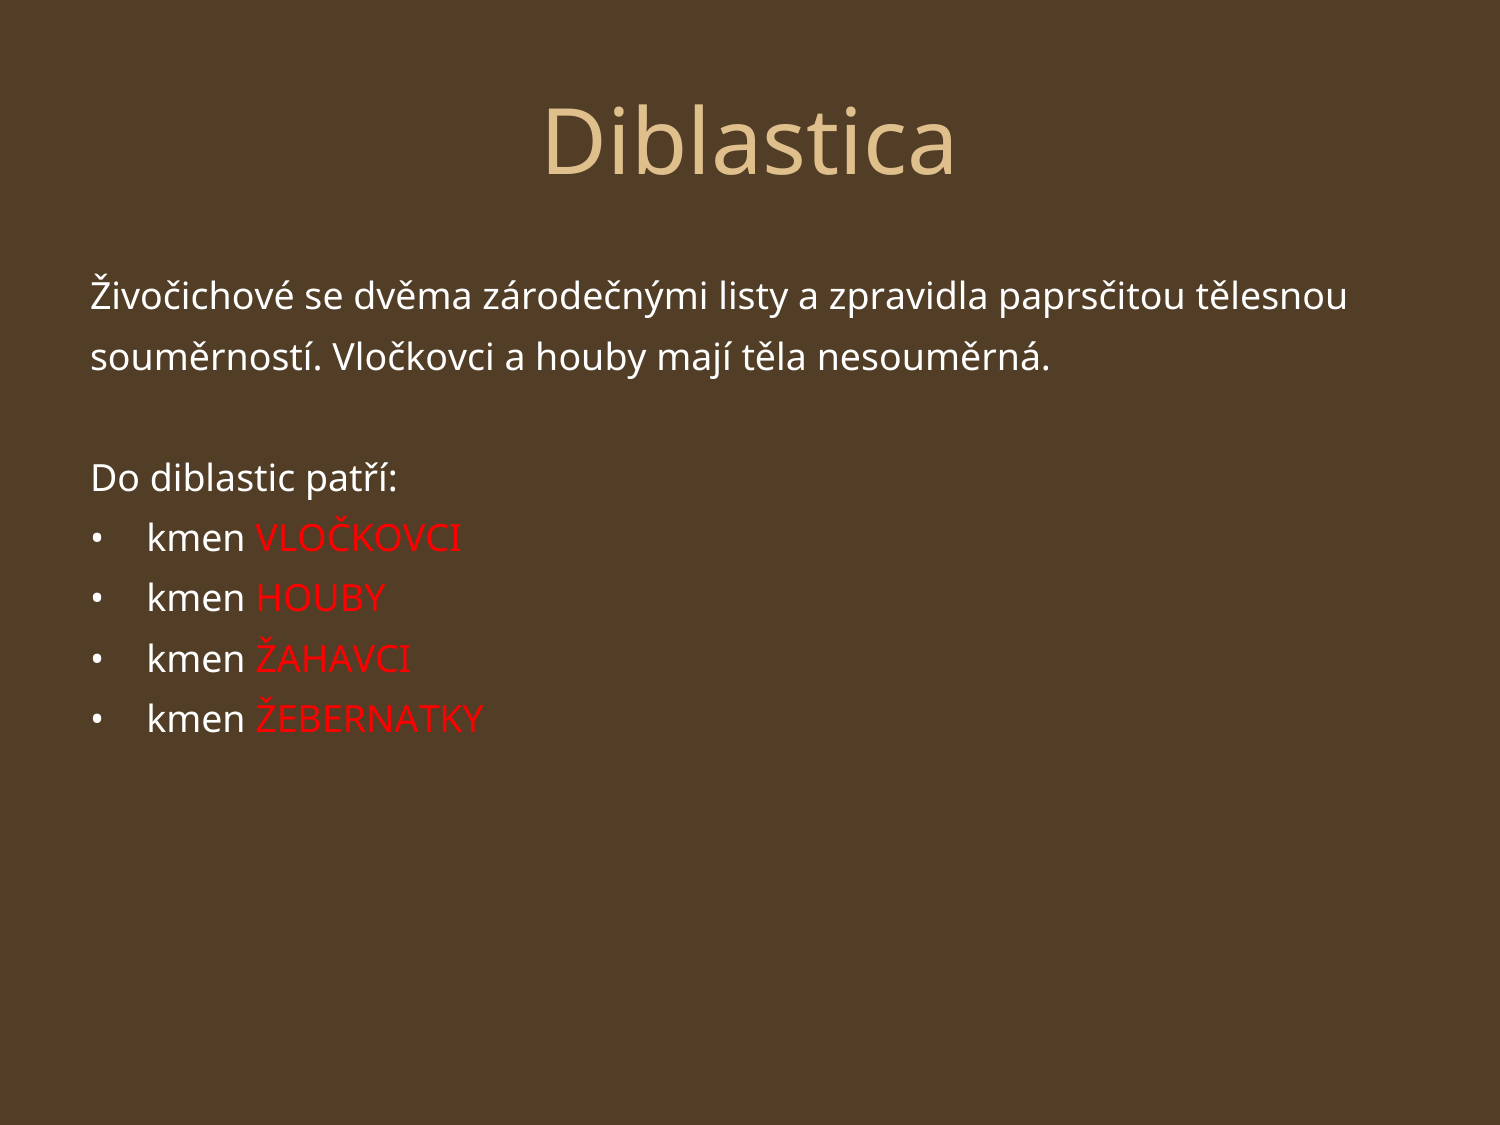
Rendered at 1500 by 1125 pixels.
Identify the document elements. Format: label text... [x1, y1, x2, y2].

title Diblastica [75, 45, 1426, 233]
list Živočichové se dvěma zárodečnými listy a zpravidla paprsčitou tělesnou souměrností. Vločkovci a houby mají těla nesouměrná. Do diblastic patří: kmen VLOČKOVCI kmen HOUBY kmen ŽAHAVCI kmen ŽEBERNATKY [75, 262, 1426, 1006]
